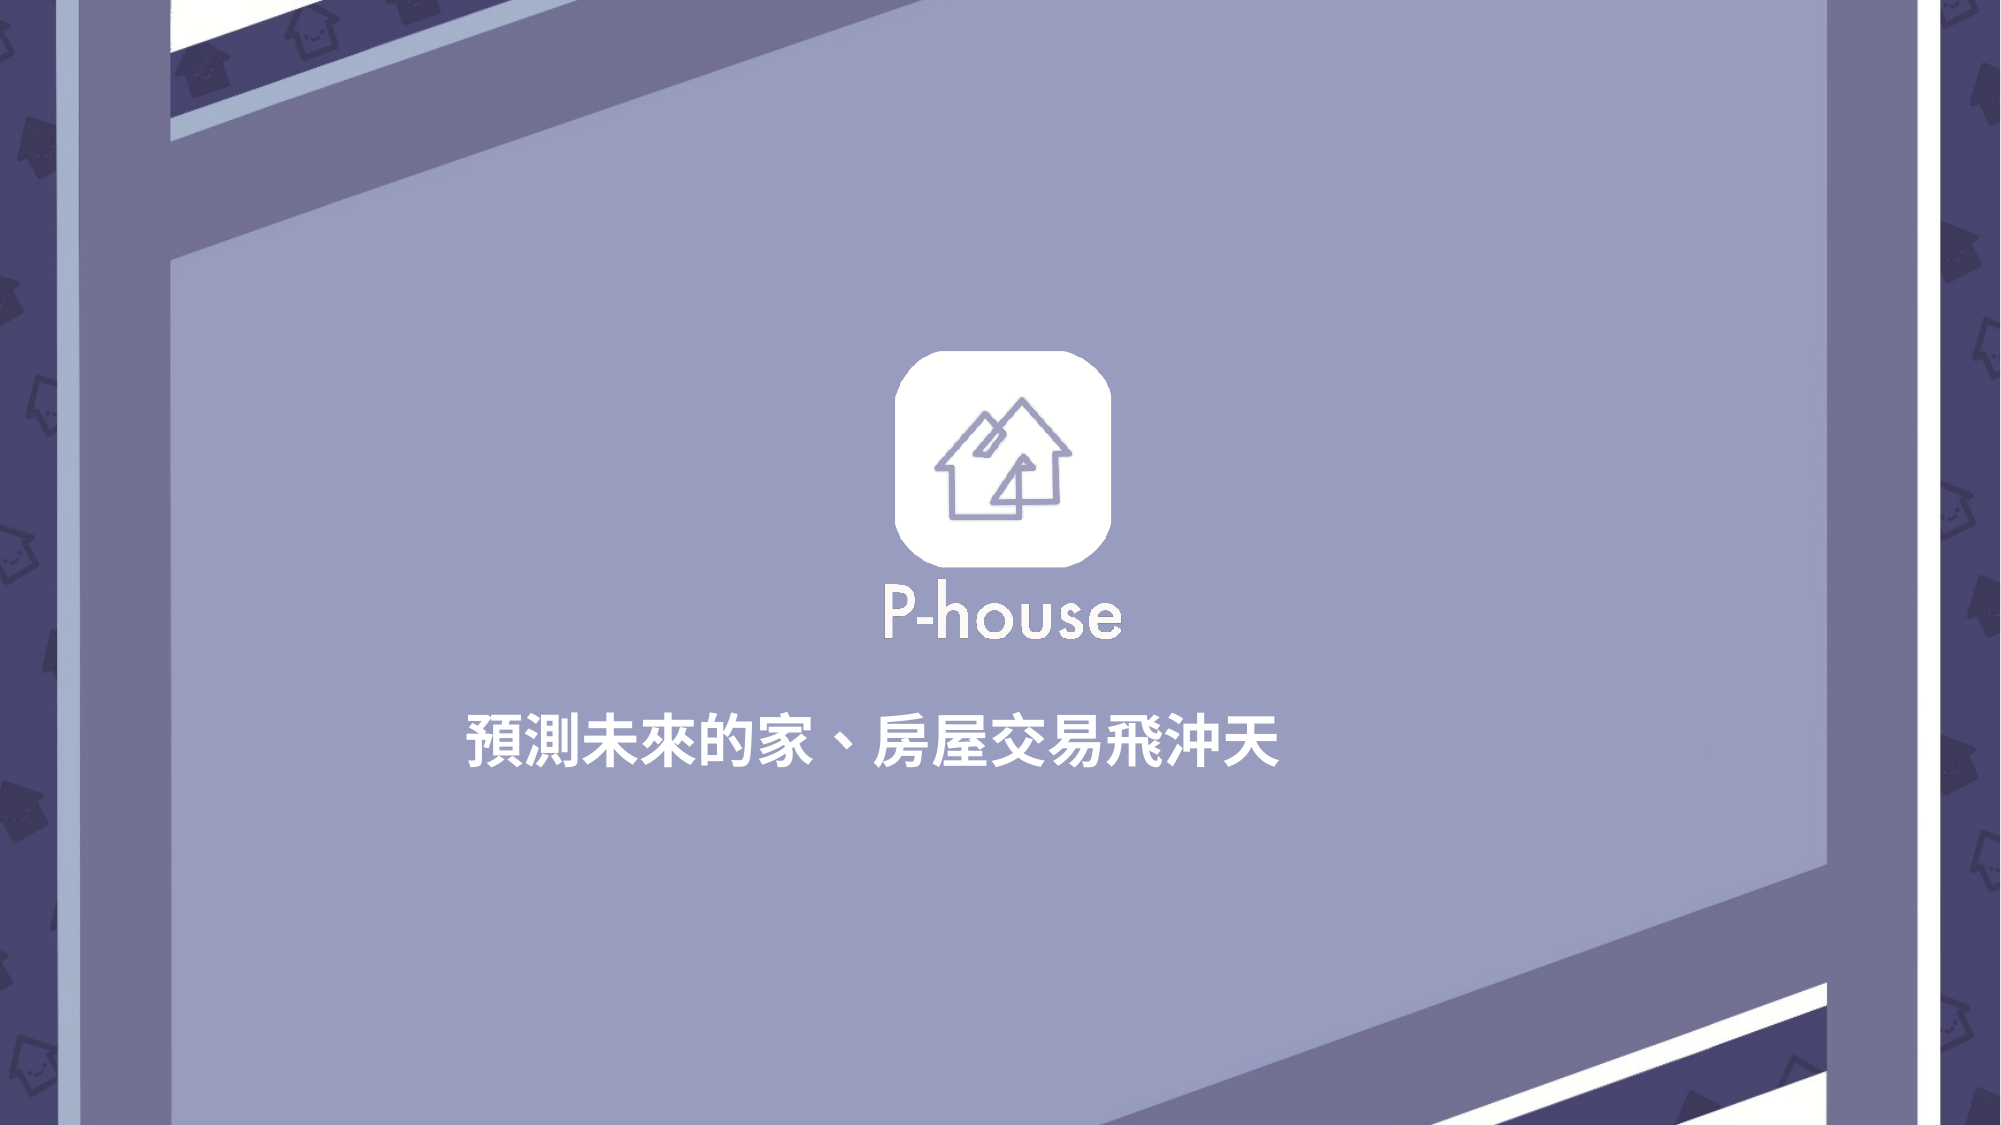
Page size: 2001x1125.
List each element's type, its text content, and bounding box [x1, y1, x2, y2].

text_box 預測未來的家、房屋交易飛沖天 [449, 696, 1551, 783]
picture [0, 0, 2000, 1125]
